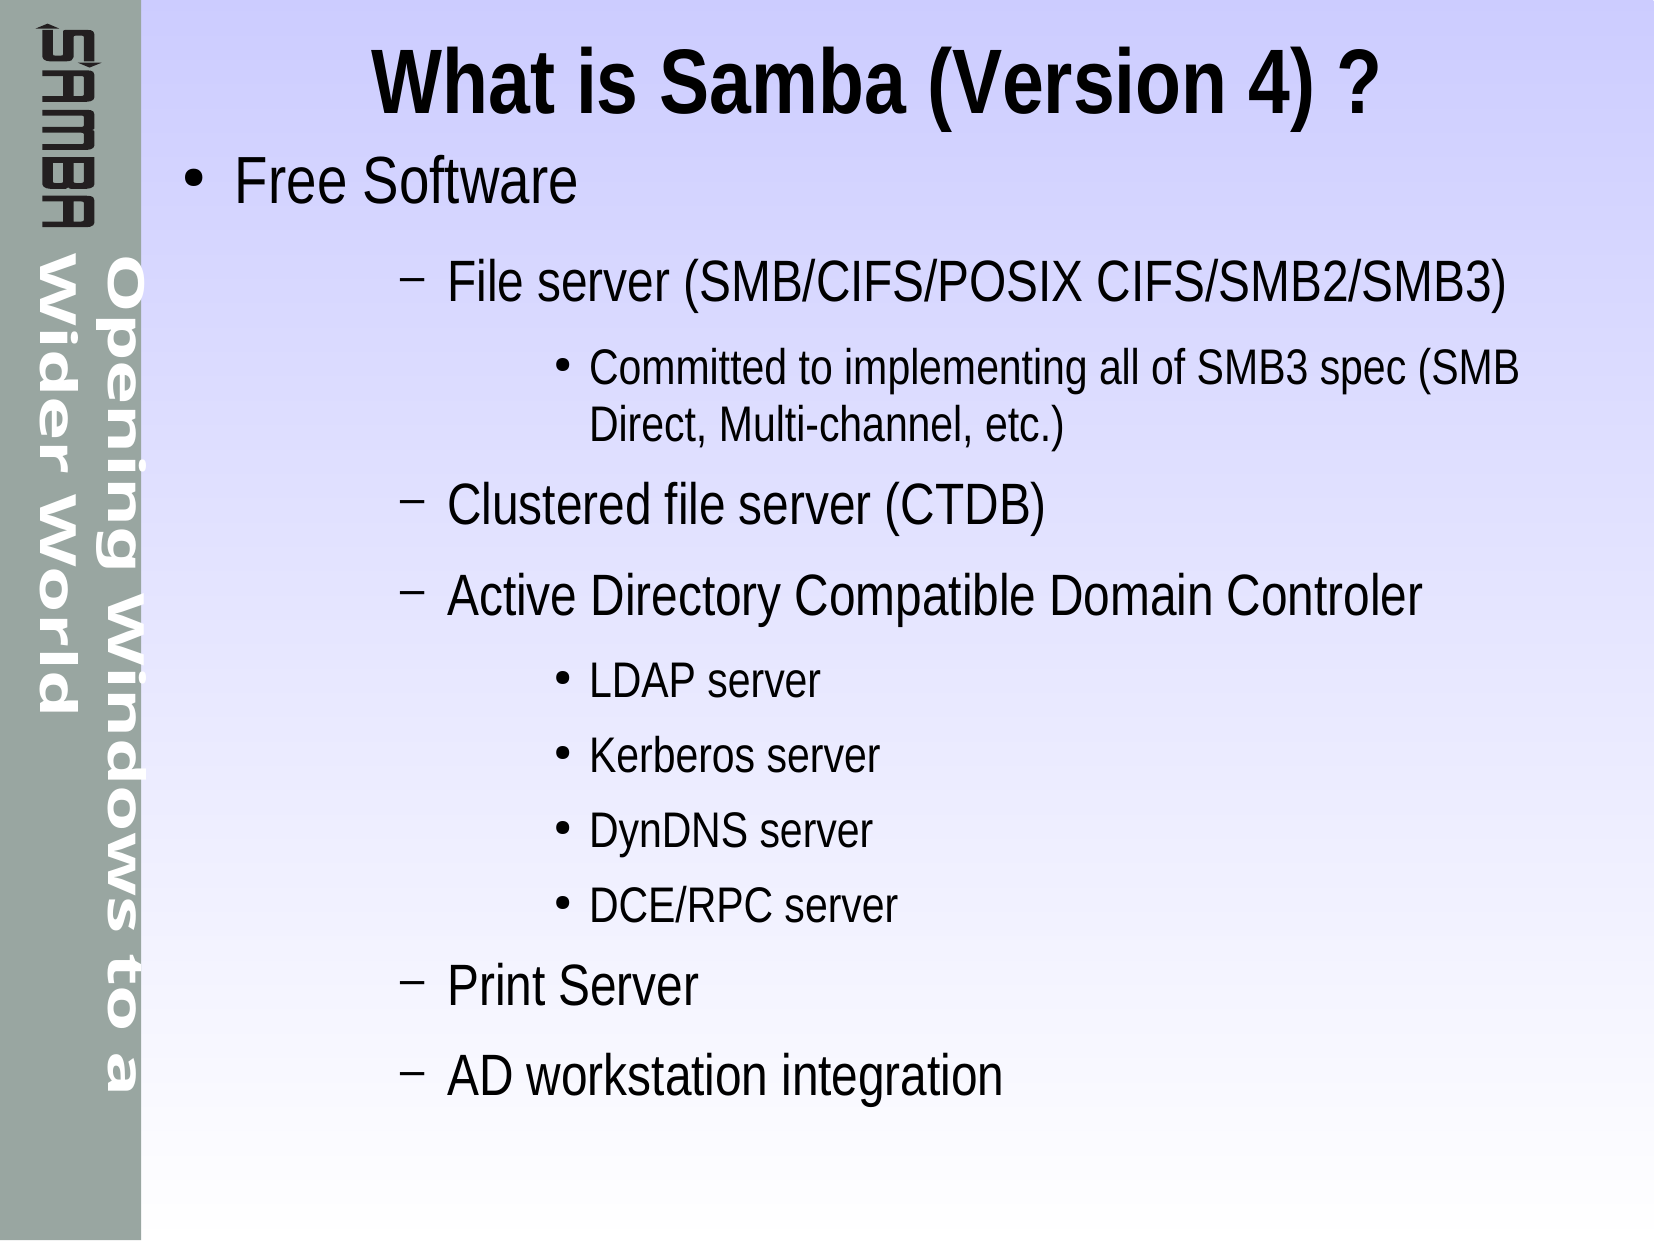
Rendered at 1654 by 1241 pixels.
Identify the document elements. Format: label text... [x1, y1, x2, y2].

title What is Samba (Version 4) ? [171, 11, 1584, 150]
list Free Software File server (SMB/CIFS/POSIX CIFS/SMB2/SMB3) Committed to implementing all of SMB3 spec (SMB Direct, Multi-channel, etc.) Clustered file server (CTDB) Active Directory Compatible Domain Controler LDAP server Kerberos server DynDNS server DCE/RPC server Print Server AD workstation integration [164, 141, 1577, 1198]
